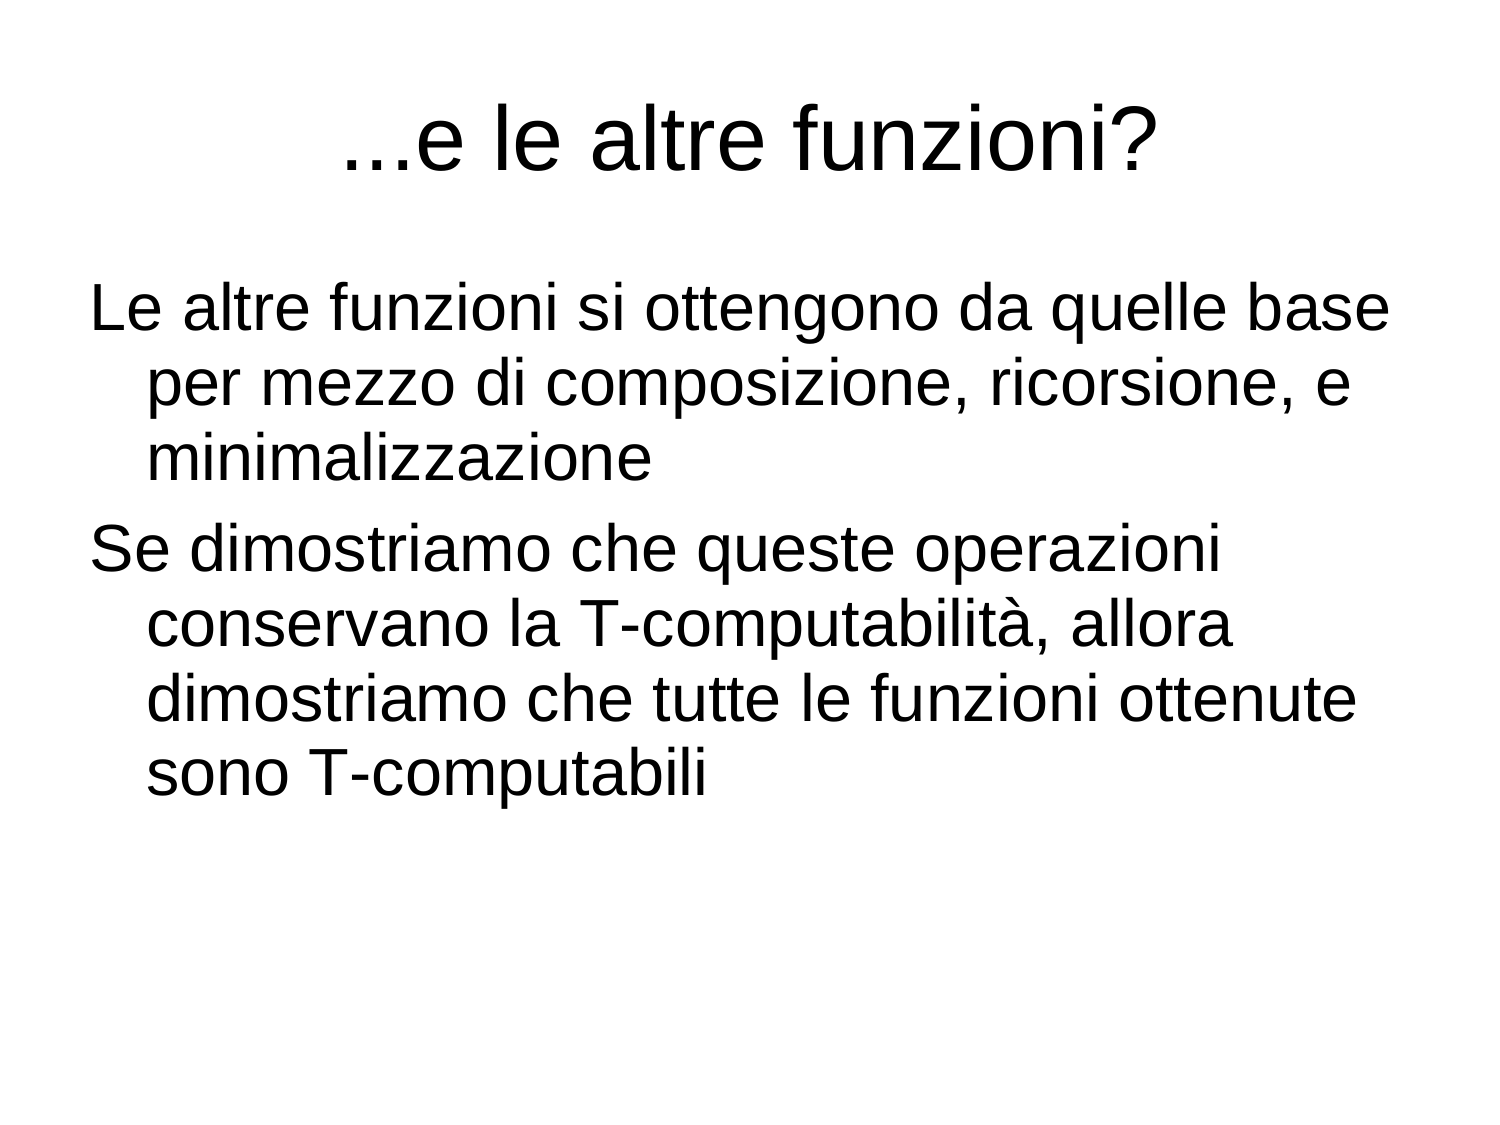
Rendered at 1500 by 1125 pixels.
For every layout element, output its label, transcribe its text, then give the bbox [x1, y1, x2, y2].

list Le altre funzioni si ottengono da quelle base per mezzo di composizione, ricorsione, e minimalizzazione Se dimostriamo che queste operazioni conservano la T-computabilità, allora dimostriamo che tutte le funzioni ottenute sono T-computabili [75, 262, 1426, 1006]
title ...e le altre funzioni? [75, 45, 1426, 233]
